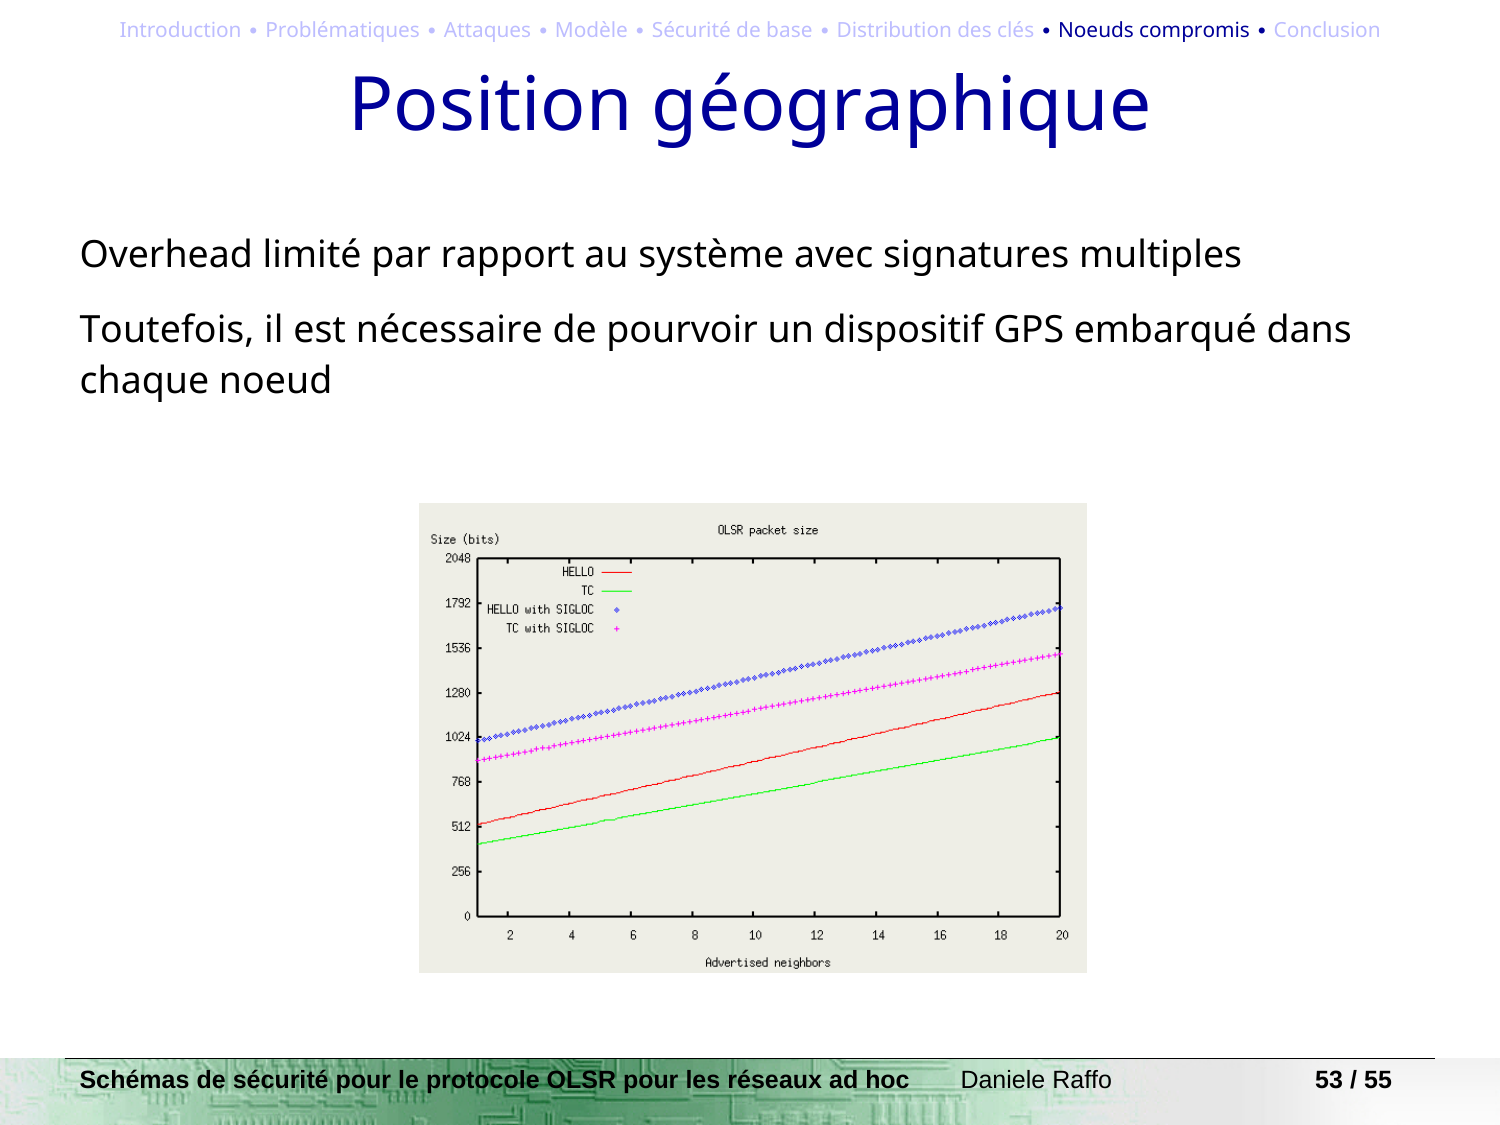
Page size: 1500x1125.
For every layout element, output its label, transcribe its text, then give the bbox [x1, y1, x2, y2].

text_box Position géographique [64, 52, 1436, 161]
text_box Schémas de sécurité pour le protocole OLSR pour les réseaux ad hoc Daniele Raffo [64, 1058, 1436, 1103]
picture [419, 503, 1087, 973]
text_box Overhead limité par rapport au système avec signatures multiples Toutefois, il est nécessaire de pourvoir un dispositif GPS embarqué dans chaque noeud [64, 219, 1436, 412]
text_box Introduction ∙ Problématiques ∙ Attaques ∙ Modèle ∙ Sécurité de base ∙ Distribution des clés ∙ Noeuds compromis ∙ Conclusion [0, 7, 1500, 52]
picture [0, 1058, 1500, 1125]
